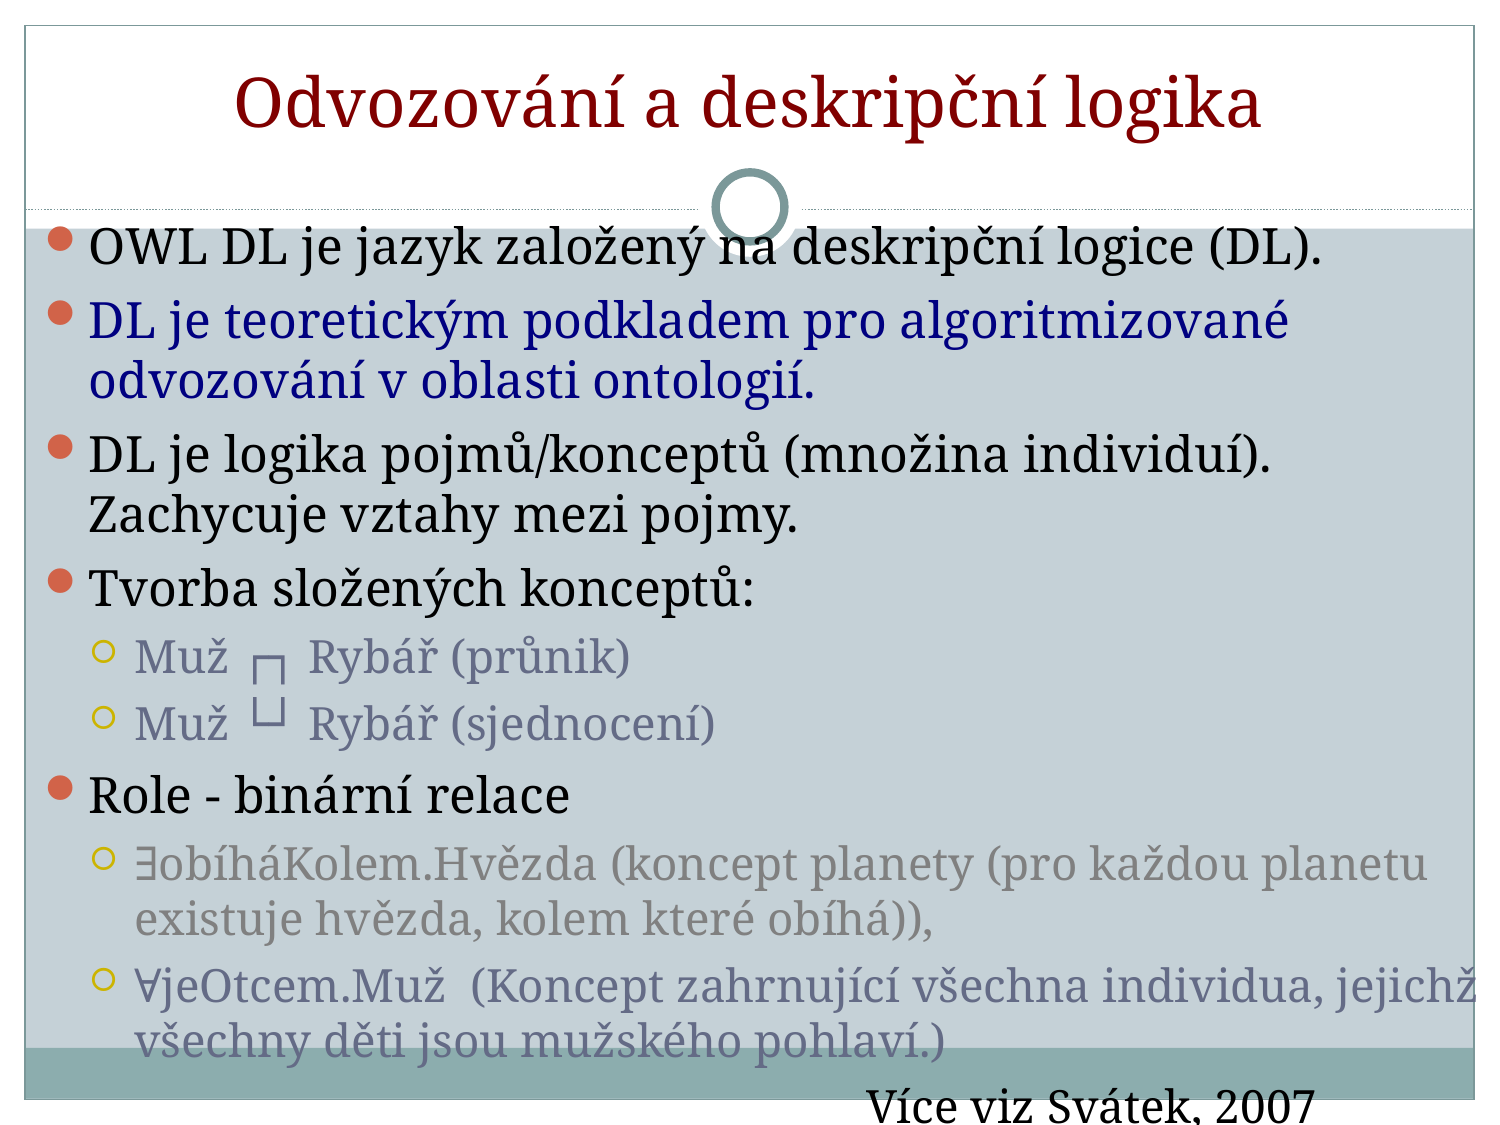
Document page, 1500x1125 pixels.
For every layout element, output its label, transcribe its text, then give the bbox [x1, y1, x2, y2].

list OWL DL je jazyk založený na deskripční logice (DL). DL je teoretickým podkladem pro algoritmizované odvozování v oblasti ontologií. DL je logika pojmů/konceptů (množina individuí). Zachycuje vztahy mezi pojmy. Tvorba složených konceptů: Muž ┌┐ Rybář (průnik) Muž └┘ Rybář (sjednocení) Role - binární relace ∃obíháKolem.Hvězda (koncept planety (pro každou planetu existuje hvězda, kolem které obíhá)), ∀jeOtcem.Muž (Koncept zahrnující všechna individua, jejichž všechny děti jsou mužského pohlaví.) Více viz Svátek, 2007 [29, 206, 1500, 1125]
title Odvozování a deskripční logika [49, 37, 1450, 163]
